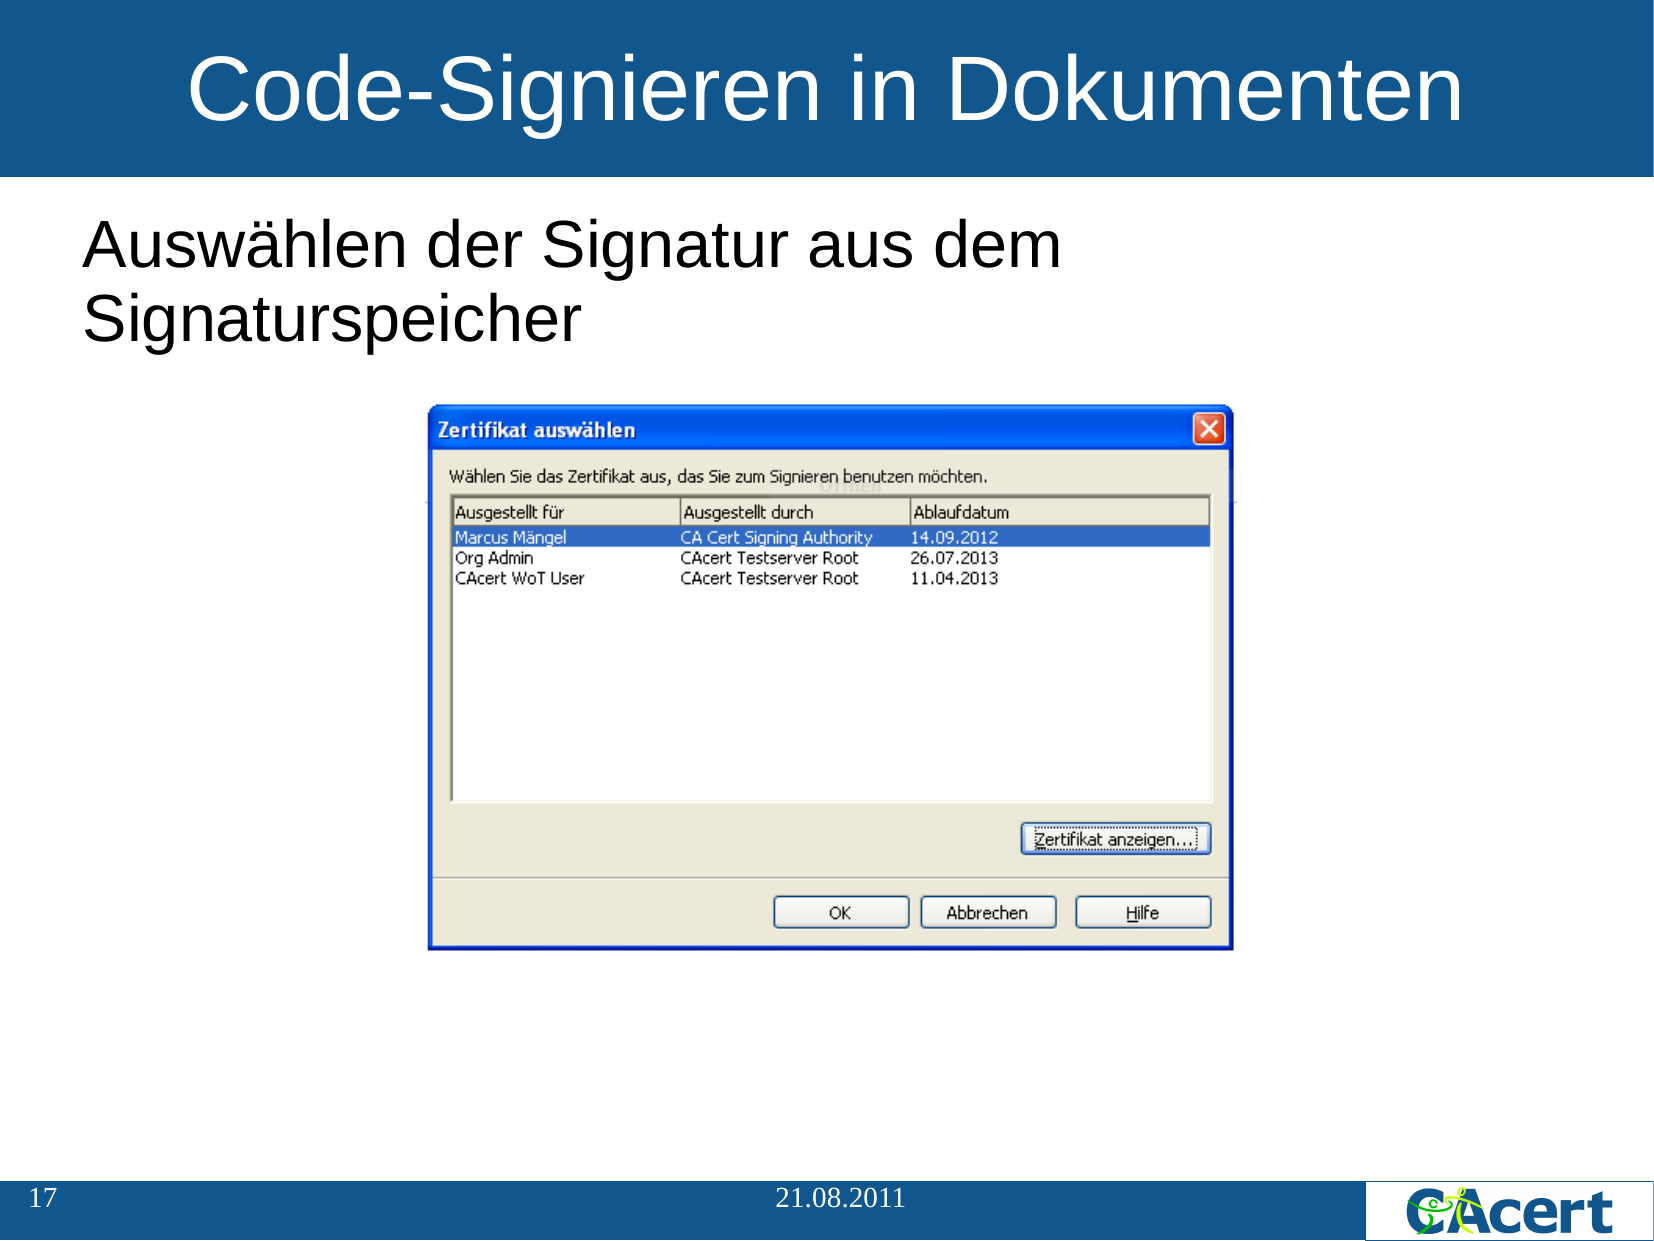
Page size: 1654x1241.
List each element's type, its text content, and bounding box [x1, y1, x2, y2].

picture [425, 400, 1237, 957]
picture [1406, 1186, 1613, 1235]
list Auswählen der Signatur aus dem Signaturspeicher [82, 206, 1571, 1152]
title Code-Signieren in Dokumenten [82, 0, 1571, 178]
